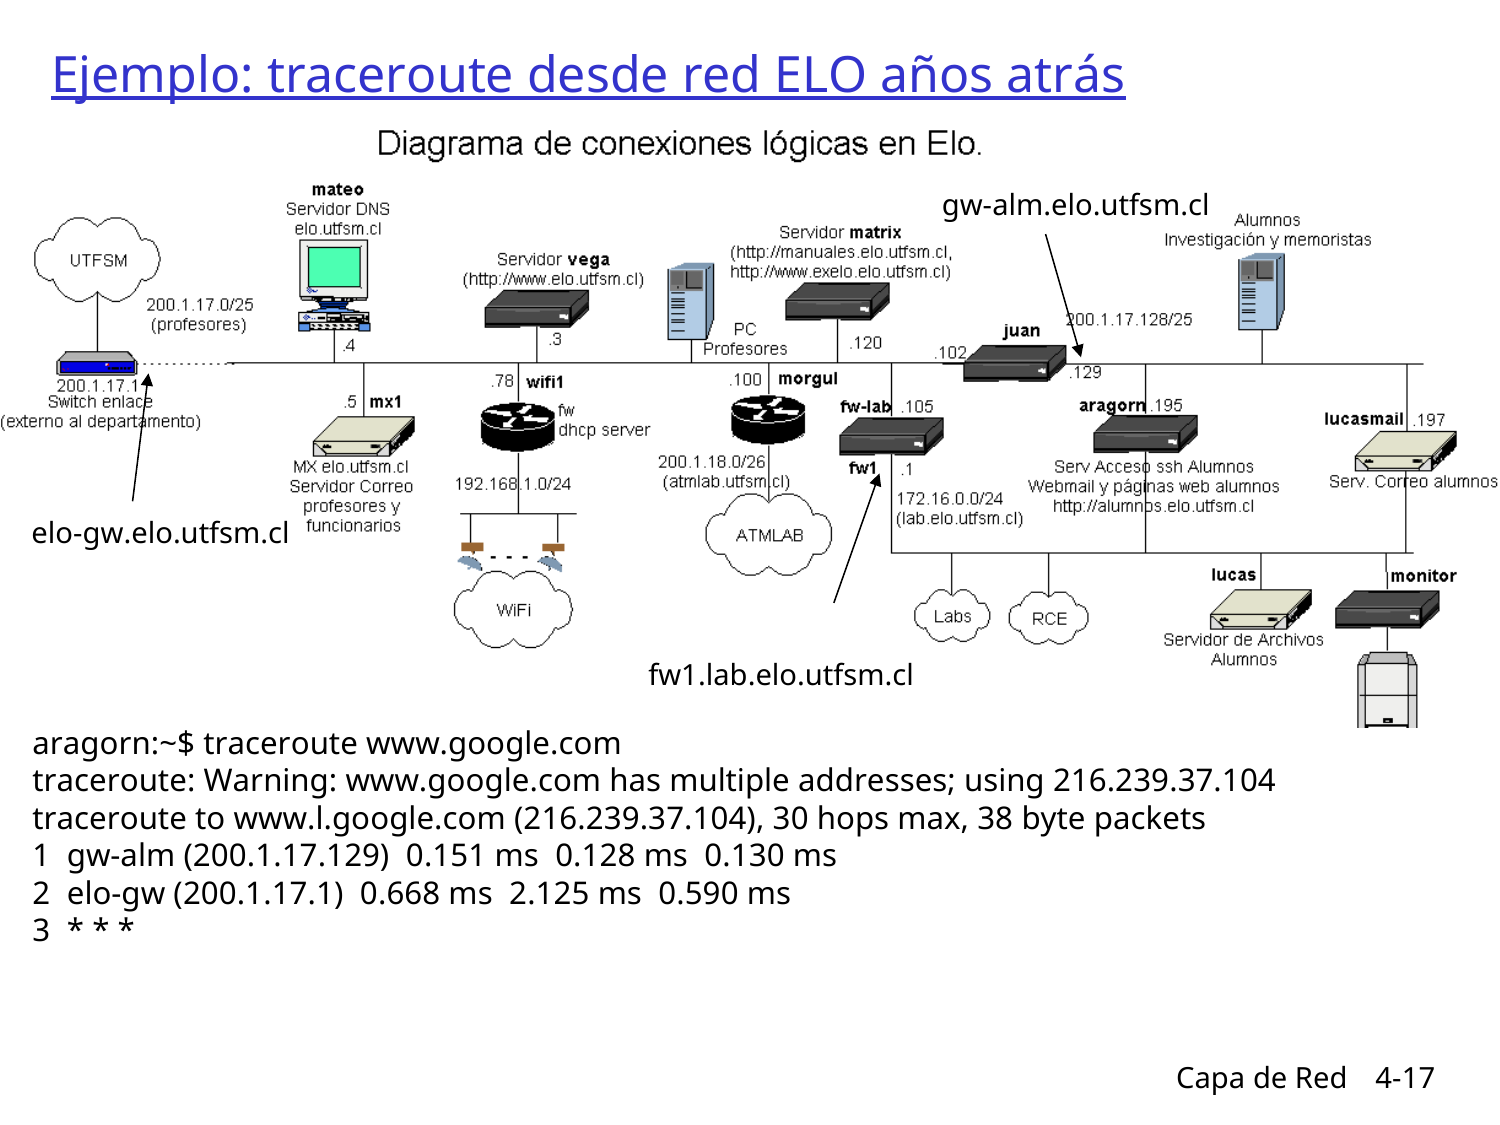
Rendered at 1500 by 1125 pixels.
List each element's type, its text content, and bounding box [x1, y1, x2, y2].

text_box aragorn:~$ traceroute www.google.com traceroute: Warning: www.google.com has multiple addresses; using 216.239.37.104 traceroute to www.l.google.com (216.239.37.104), 30 hops max, 38 byte packets 1 gw-alm (200.1.17.129) 0.151 ms 0.128 ms 0.130 ms 2 elo-gw (200.1.17.1) 0.668 ms 2.125 ms 0.590 ms 3 * * * [17, 715, 1463, 956]
text_box fw1.lab.elo.utfsm.cl [633, 648, 930, 700]
text_box gw-alm.elo.utfsm.cl [927, 178, 1225, 229]
picture [0, 123, 1500, 728]
text_box elo-gw.elo.utfsm.cl [16, 506, 305, 557]
title Ejemplo: traceroute desde red ELO años atrás [36, 0, 1388, 168]
